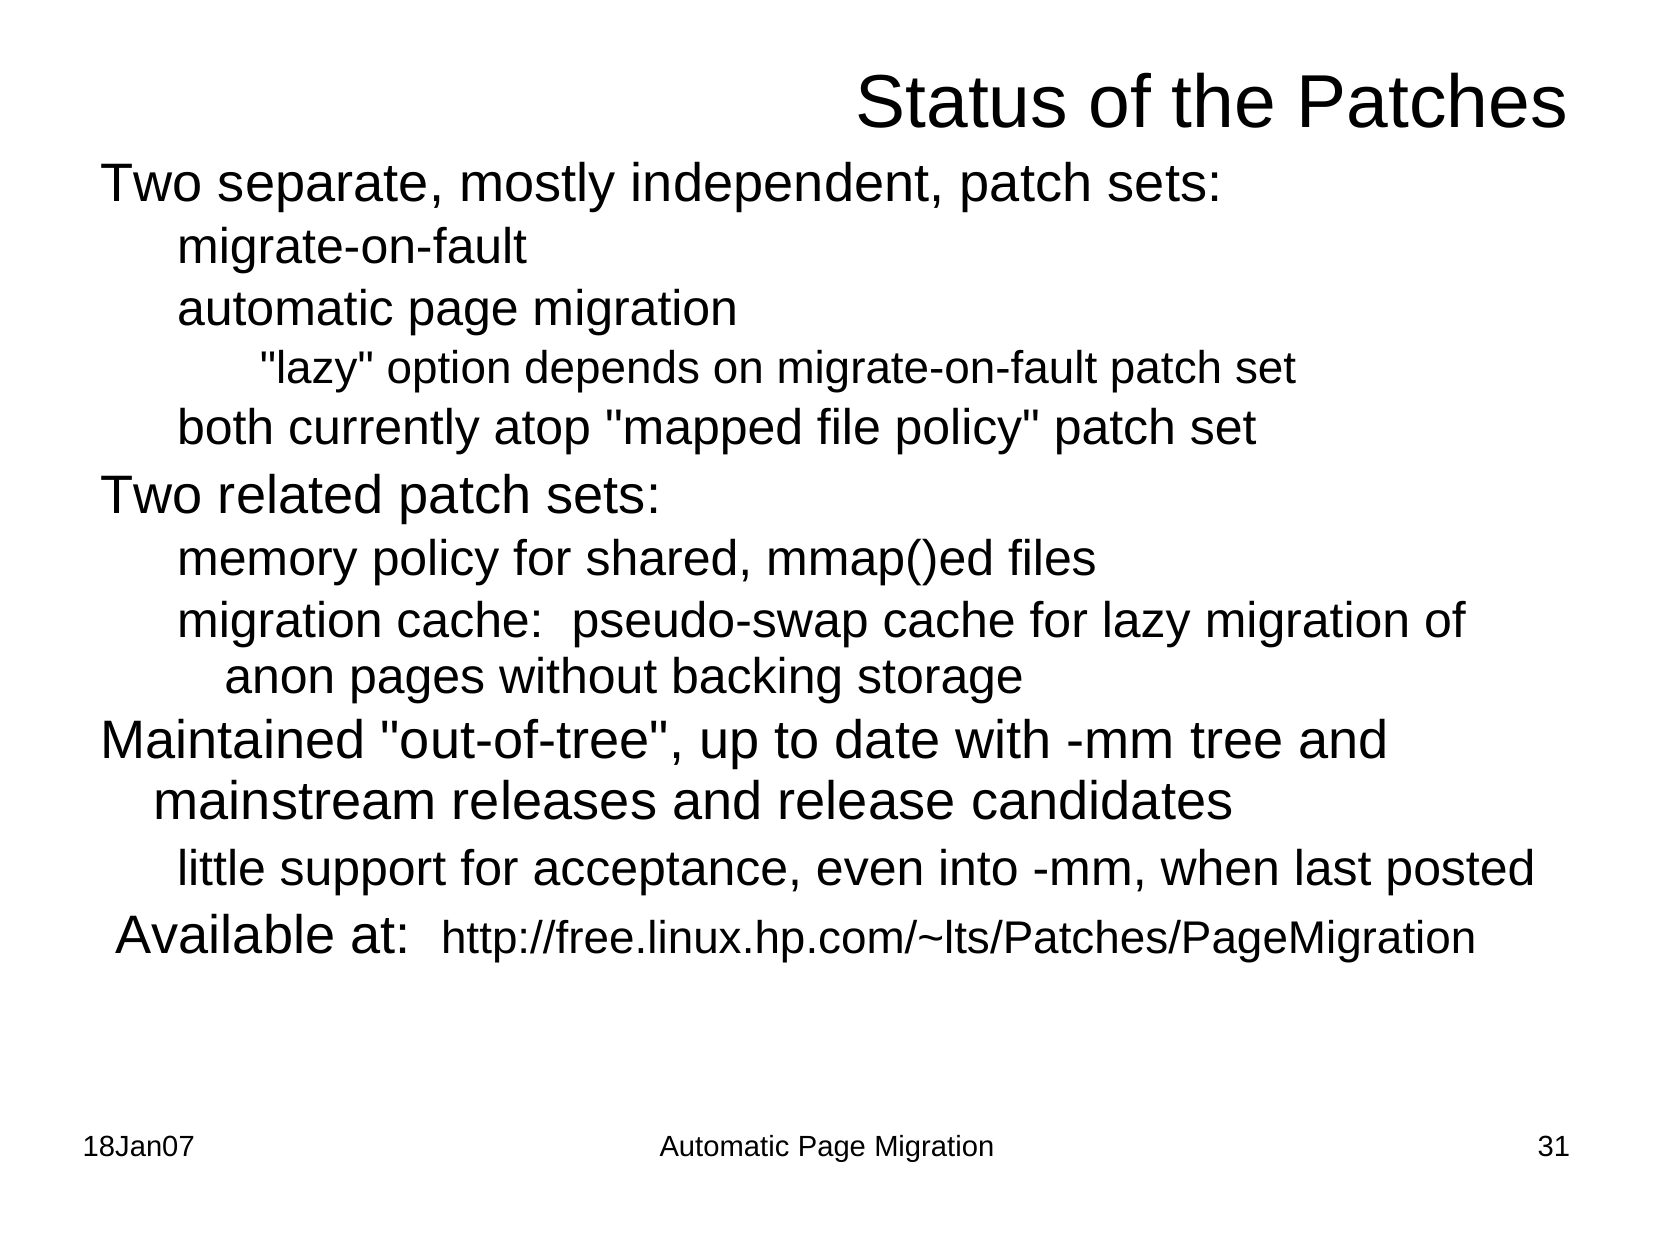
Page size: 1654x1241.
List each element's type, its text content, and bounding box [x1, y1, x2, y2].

title Status of the Patches [80, 45, 1569, 159]
list Two separate, mostly independent, patch sets: migrate-on-fault automatic page migration "lazy" option depends on migrate-on-fault patch set both currently atop "mapped file policy" patch set Two related patch sets: memory policy for shared, mmap()ed files migration cache: pseudo-swap cache for lazy migration of anon pages without backing storage Maintained "out-of-tree", up to date with -mm tree and mainstream releases and release candidates little support for acceptance, even into -mm, when last posted Available at: http://free.linux.hp.com/~lts/Patches/PageMigration [82, 152, 1571, 1111]
